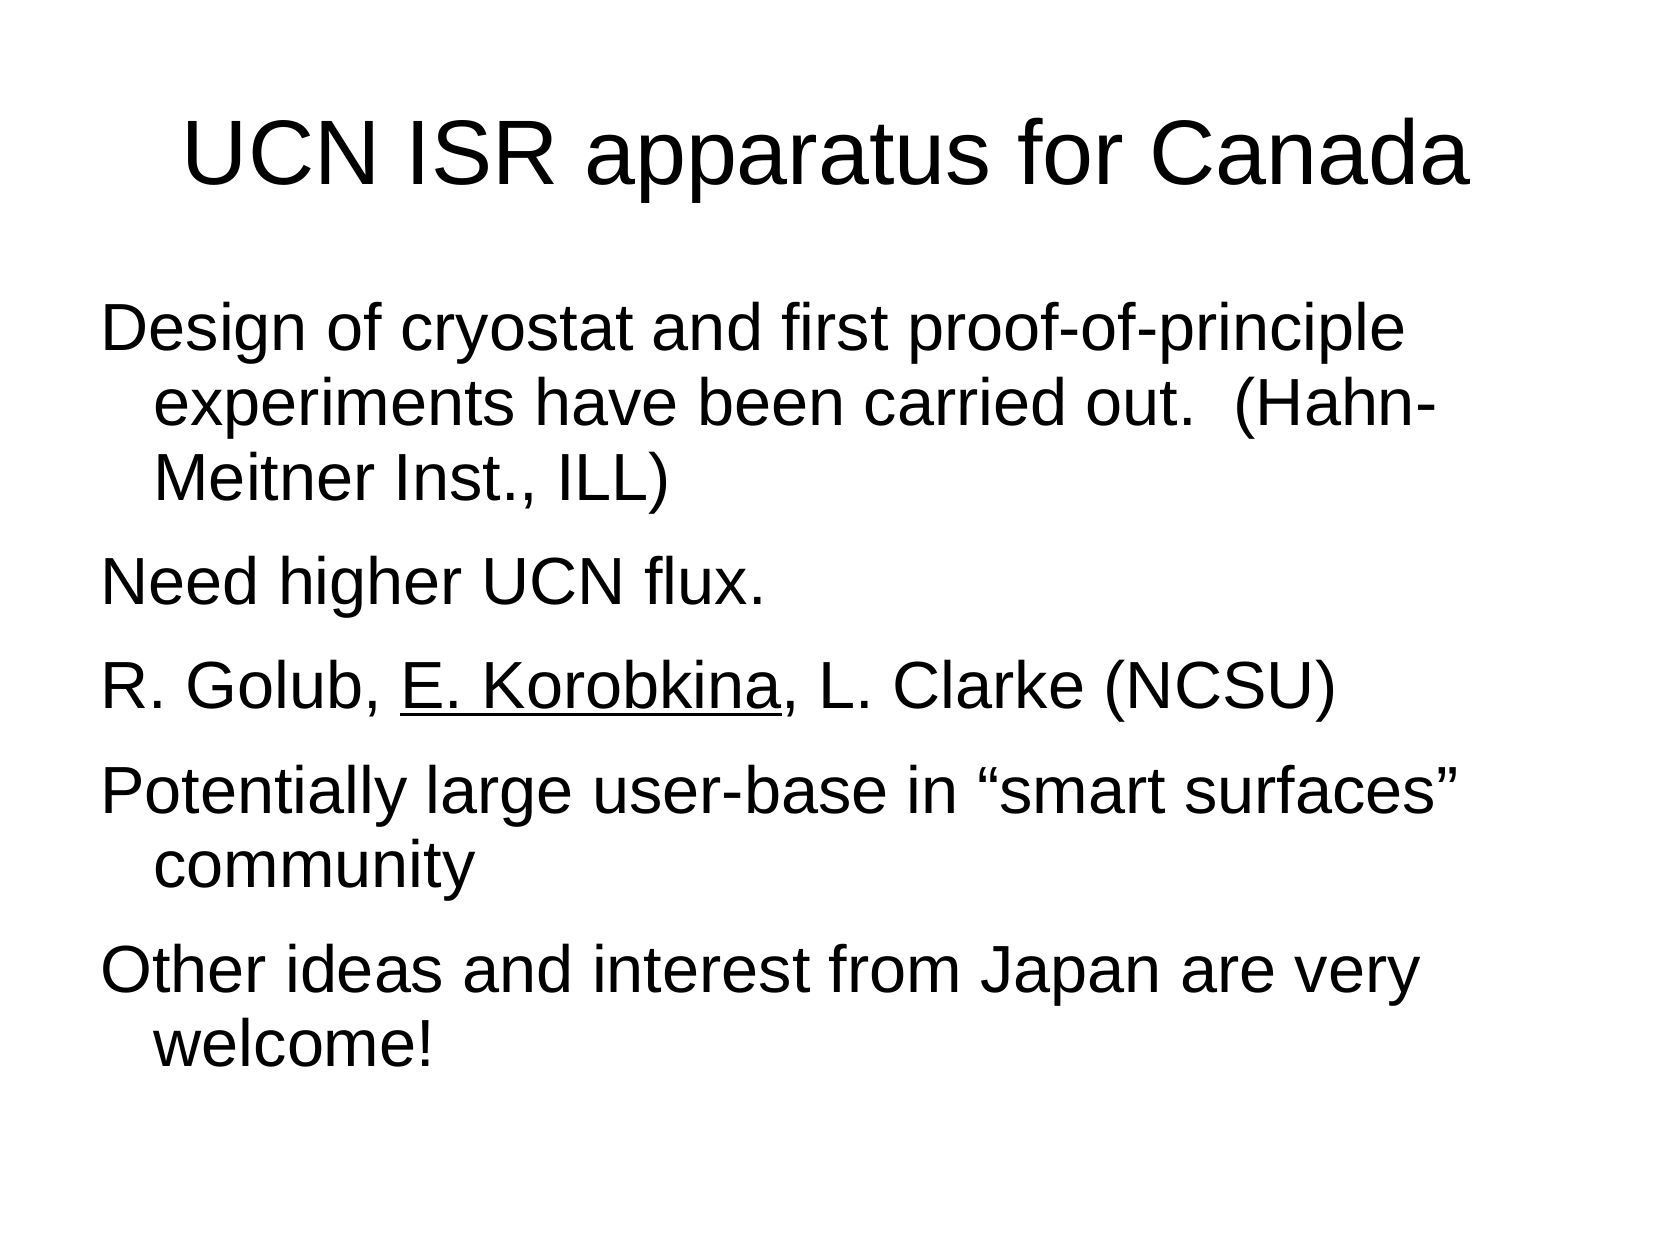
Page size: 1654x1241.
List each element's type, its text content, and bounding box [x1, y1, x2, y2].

list Design of cryostat and first proof-of-principle experiments have been carried out. (Hahn-Meitner Inst., ILL) Need higher UCN flux. R. Golub, E. Korobkina, L. Clarke (NCSU) Potentially large user-base in “smart surfaces” community Other ideas and interest from Japan are very welcome! [82, 290, 1571, 1156]
title UCN ISR apparatus for Canada [82, 56, 1571, 250]
